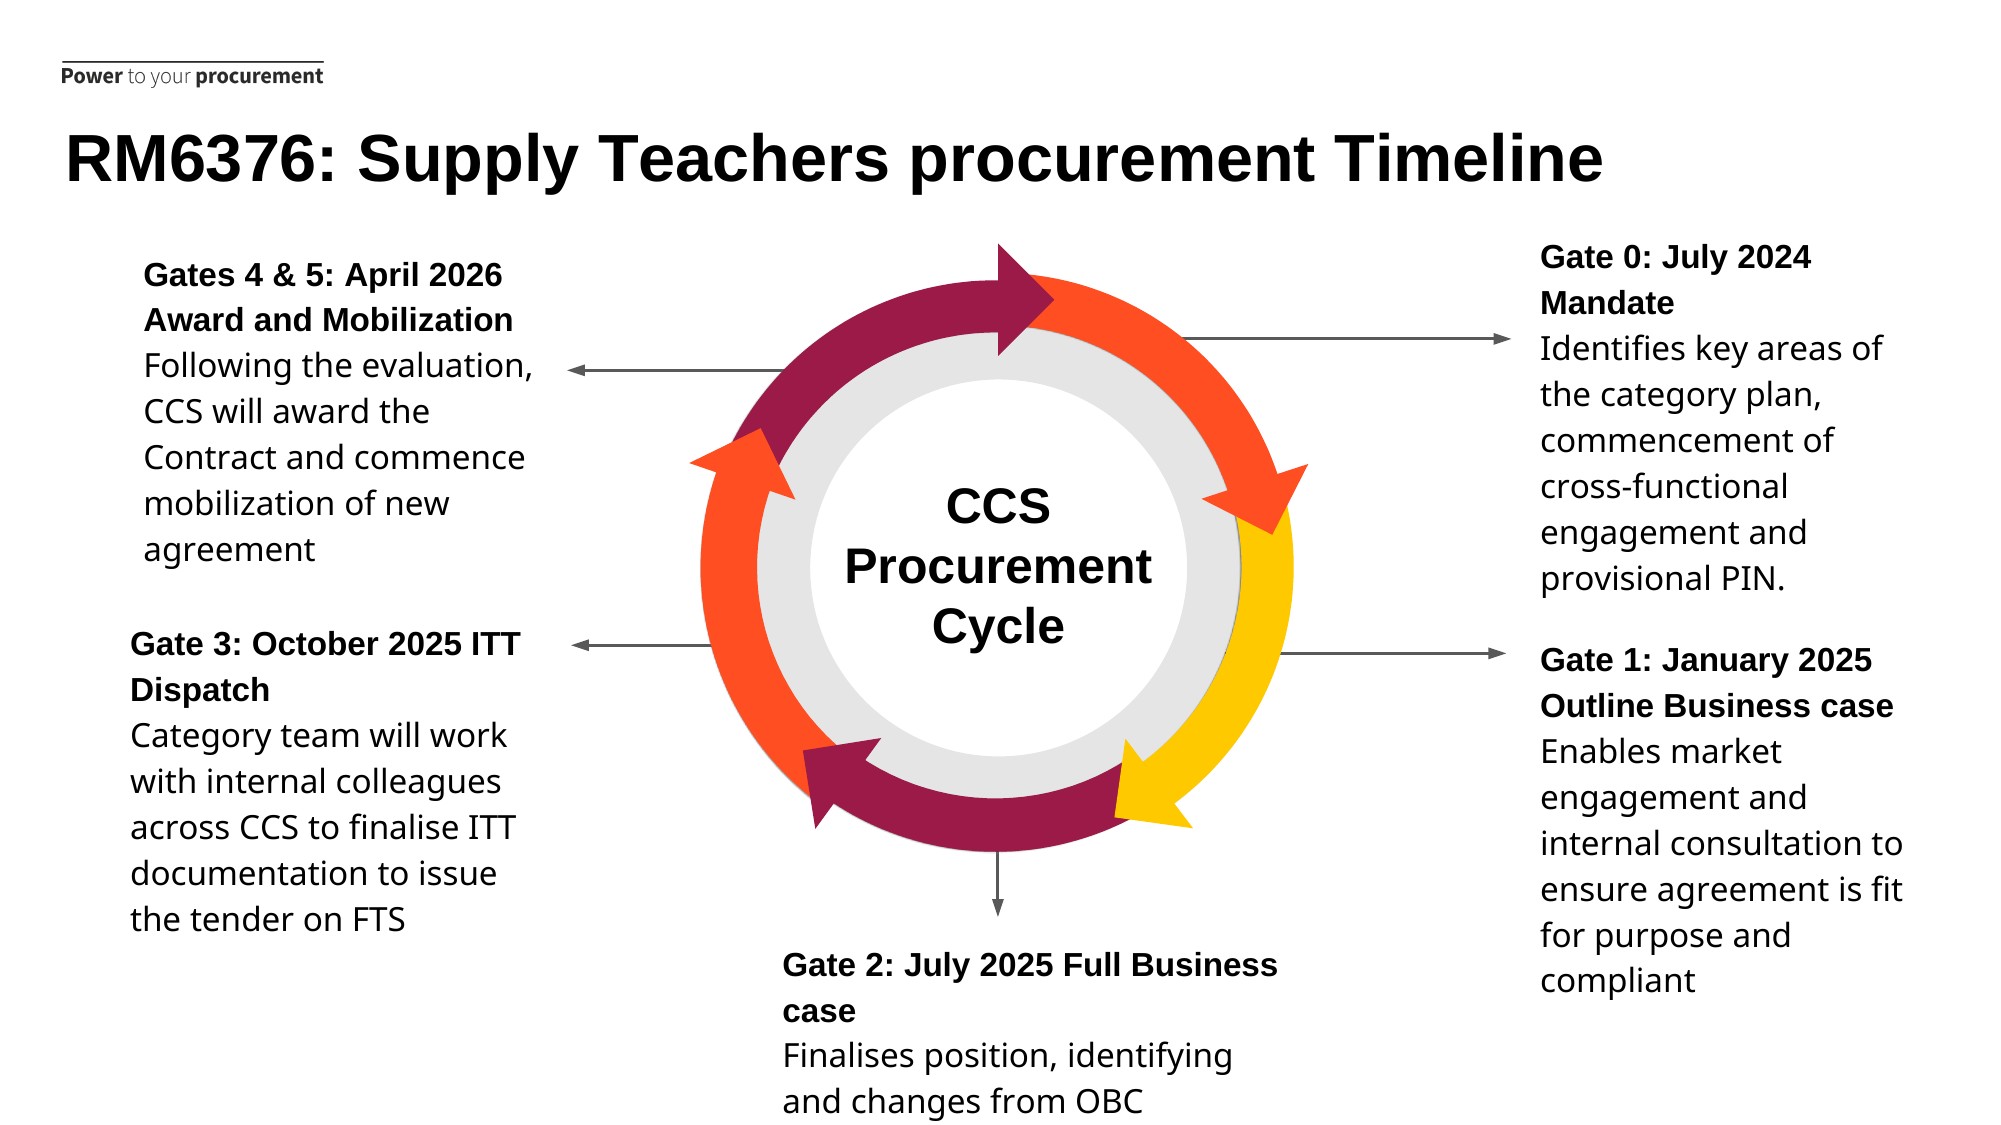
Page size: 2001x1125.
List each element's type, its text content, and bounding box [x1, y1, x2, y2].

text_box [689, 243, 1309, 852]
text_box Gates 4 & 5: April 2026 Award and Mobilization Following the evaluation, CCS will award the Contract and commence mobilization of new agreement [123, 226, 561, 293]
text_box Gate 0: July 2024 Mandate Identifies key areas of the category plan, commencement of cross-functional engagement and provisional PIN. [1520, 209, 1910, 293]
text_box Gate 1: January 2025 Outline Business case Enables market engagement and internal consultation to ensure agreement is fit for purpose and compliant [1520, 612, 1928, 679]
text_box CCS Procurement Cycle [811, 473, 1186, 612]
text_box Gate 2: July 2025 Full Business case Finalises position, identifying and changes from OBC document [762, 916, 1319, 983]
title RM6376: Supply Teachers procurement Timeline [65, 114, 1790, 221]
text_box Gate 3: October 2025 ITT Dispatch Category team will work with internal colleagues across CCS to finalise ITT documentation to issue the tender on FTS [110, 596, 548, 663]
text_box [832, 912, 1226, 916]
